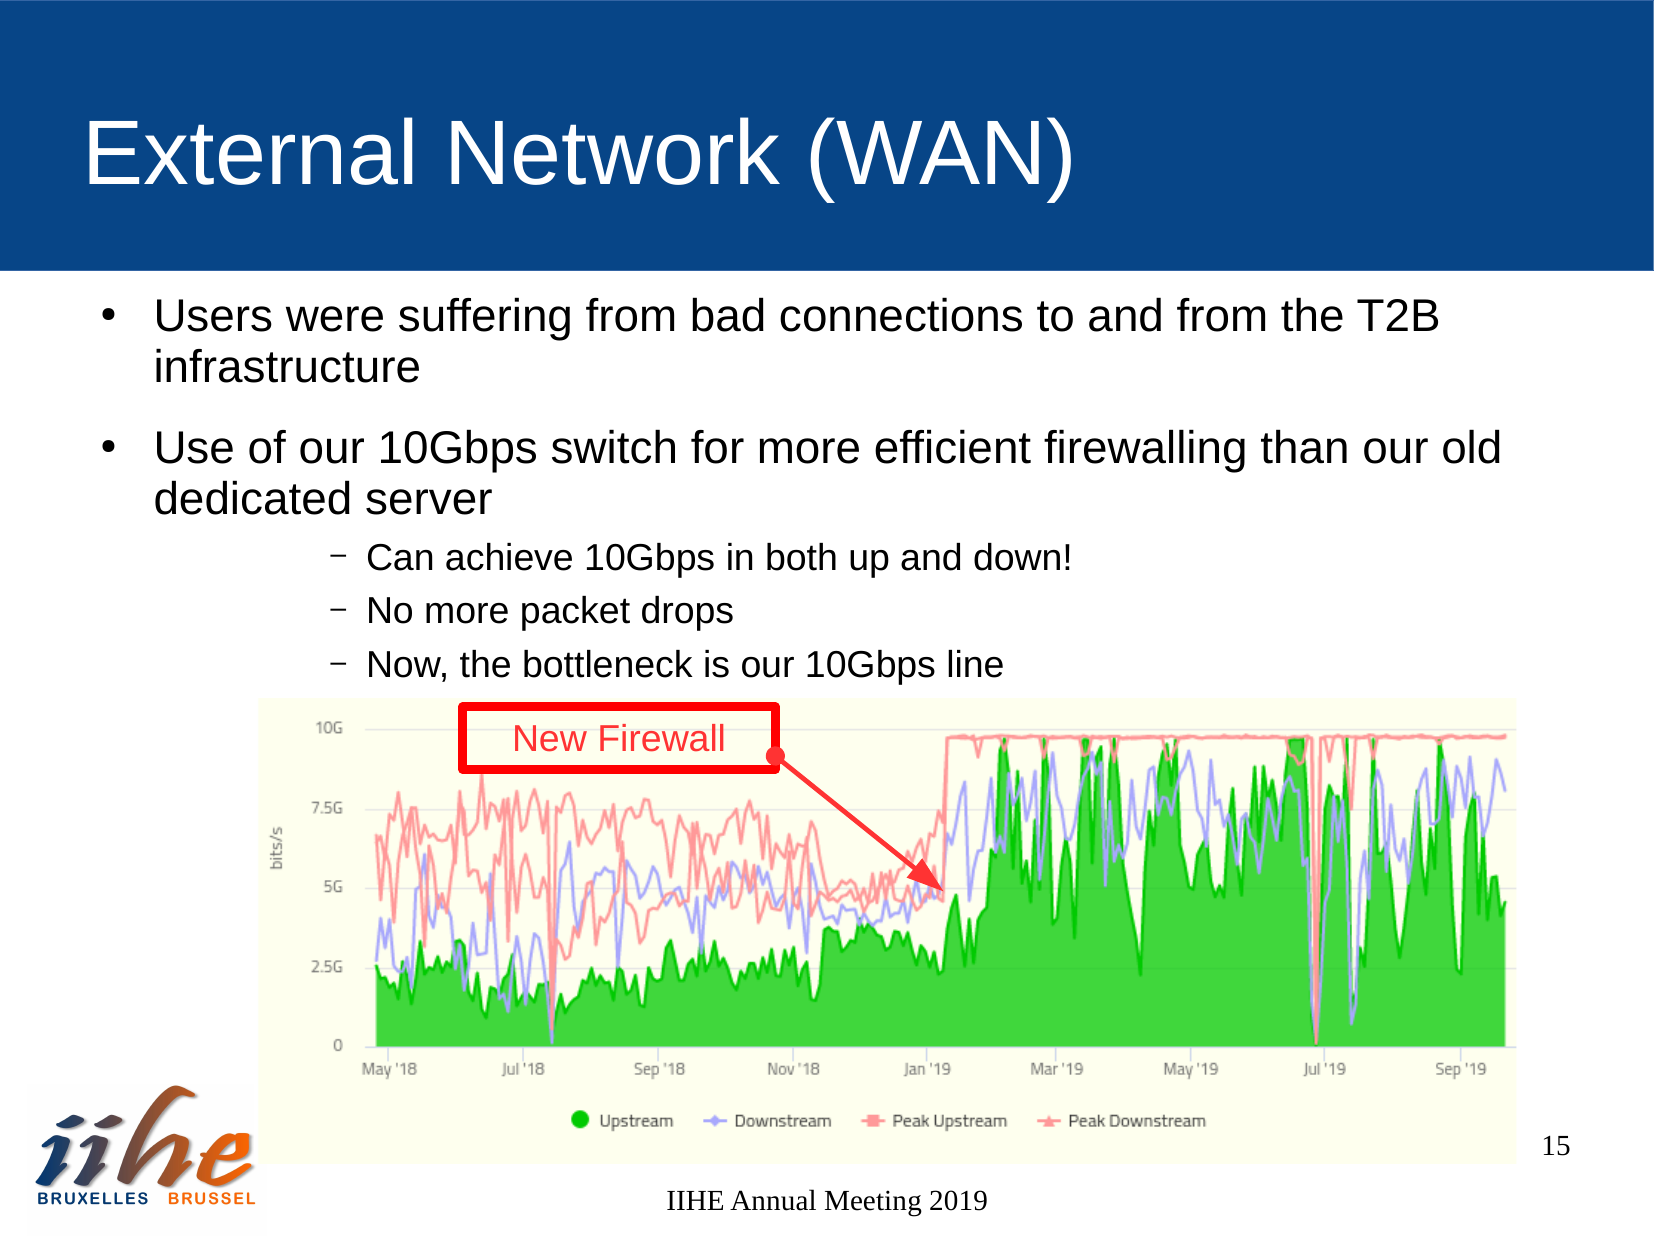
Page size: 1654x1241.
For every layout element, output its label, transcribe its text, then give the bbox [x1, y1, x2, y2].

text_box New Firewall [462, 706, 776, 770]
picture [27, 698, 1524, 1236]
list Users were suffering from bad connections to and from the T2B infrastructure Use of our 10Gbps switch for more efficient firewalling than our old dedicated server Can achieve 10Gbps in both up and down! No more packet drops Now, the bottleneck is our 10Gbps line [82, 290, 1629, 1010]
title External Network (WAN) [82, 49, 1571, 257]
